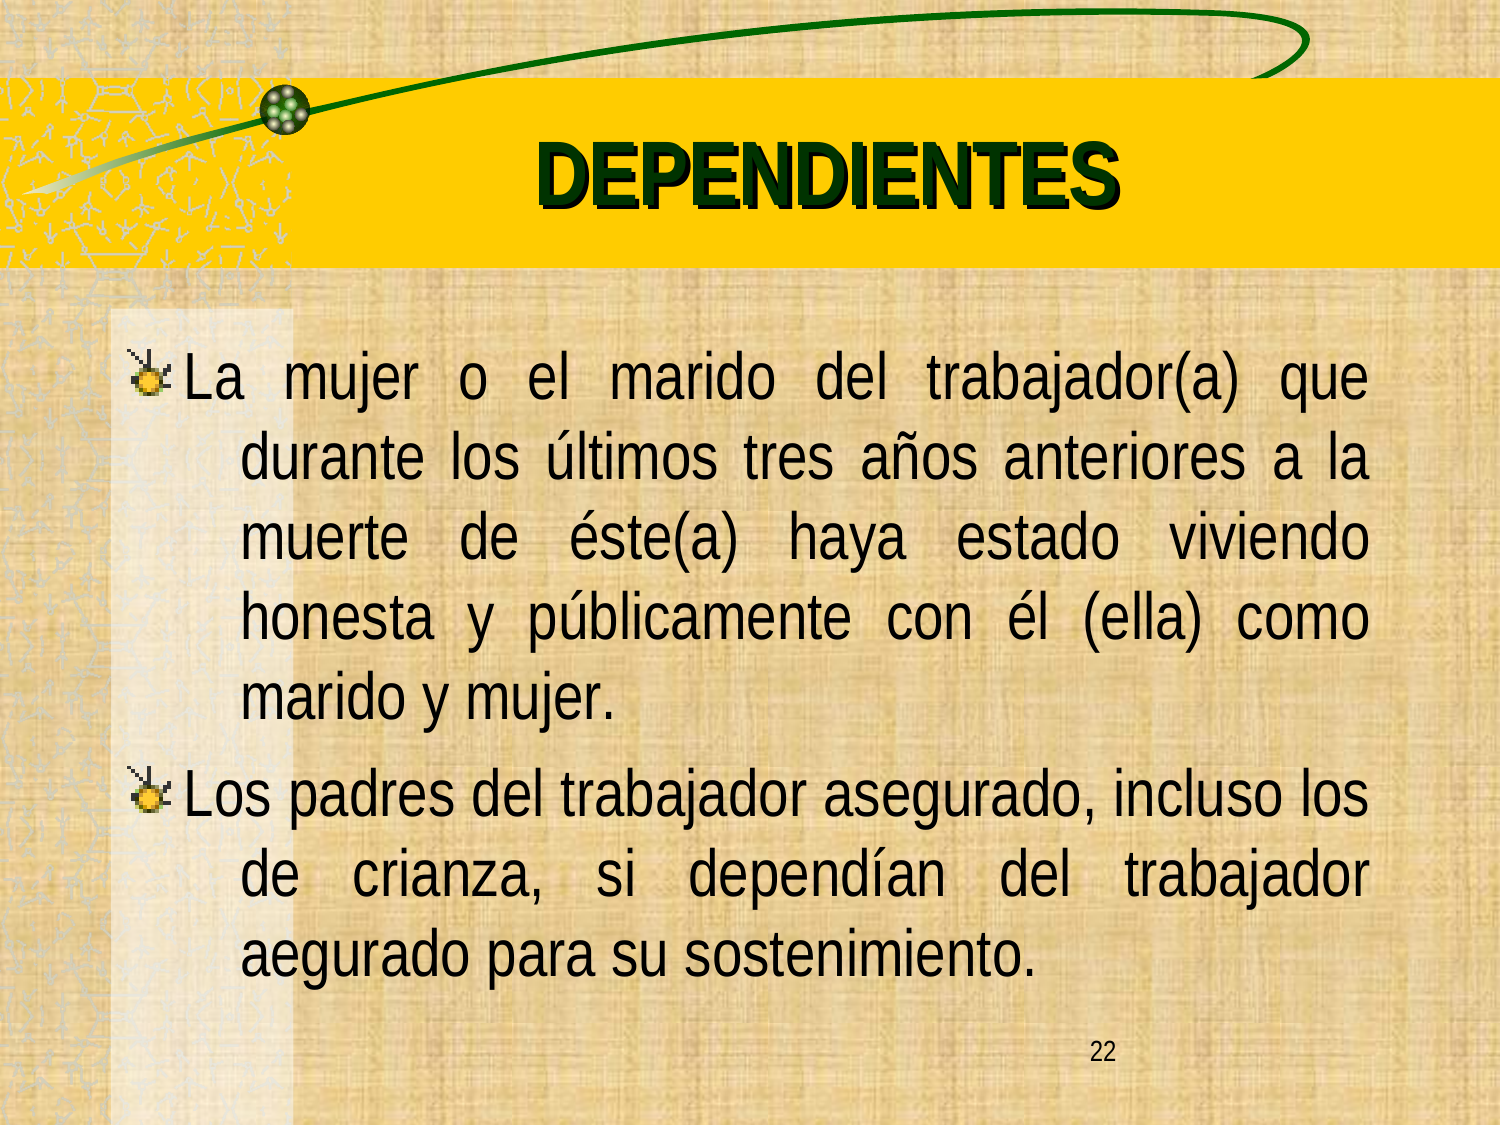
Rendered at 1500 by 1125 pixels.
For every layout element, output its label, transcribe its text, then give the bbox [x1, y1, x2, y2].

title DEPENDIENTES [189, 75, 1465, 263]
list La mujer o el marido del trabajador(a) que durante los últimos tres años anteriores a la muerte de éste(a) haya estado viviendo honesta y públicamente con él (ella) como marido y mujer. Los padres del trabajador asegurado, incluso los de crianza, si dependían del trabajador aegurado para su sostenimiento. [112, 324, 1388, 1000]
text_box [1074, 1025, 1388, 1101]
